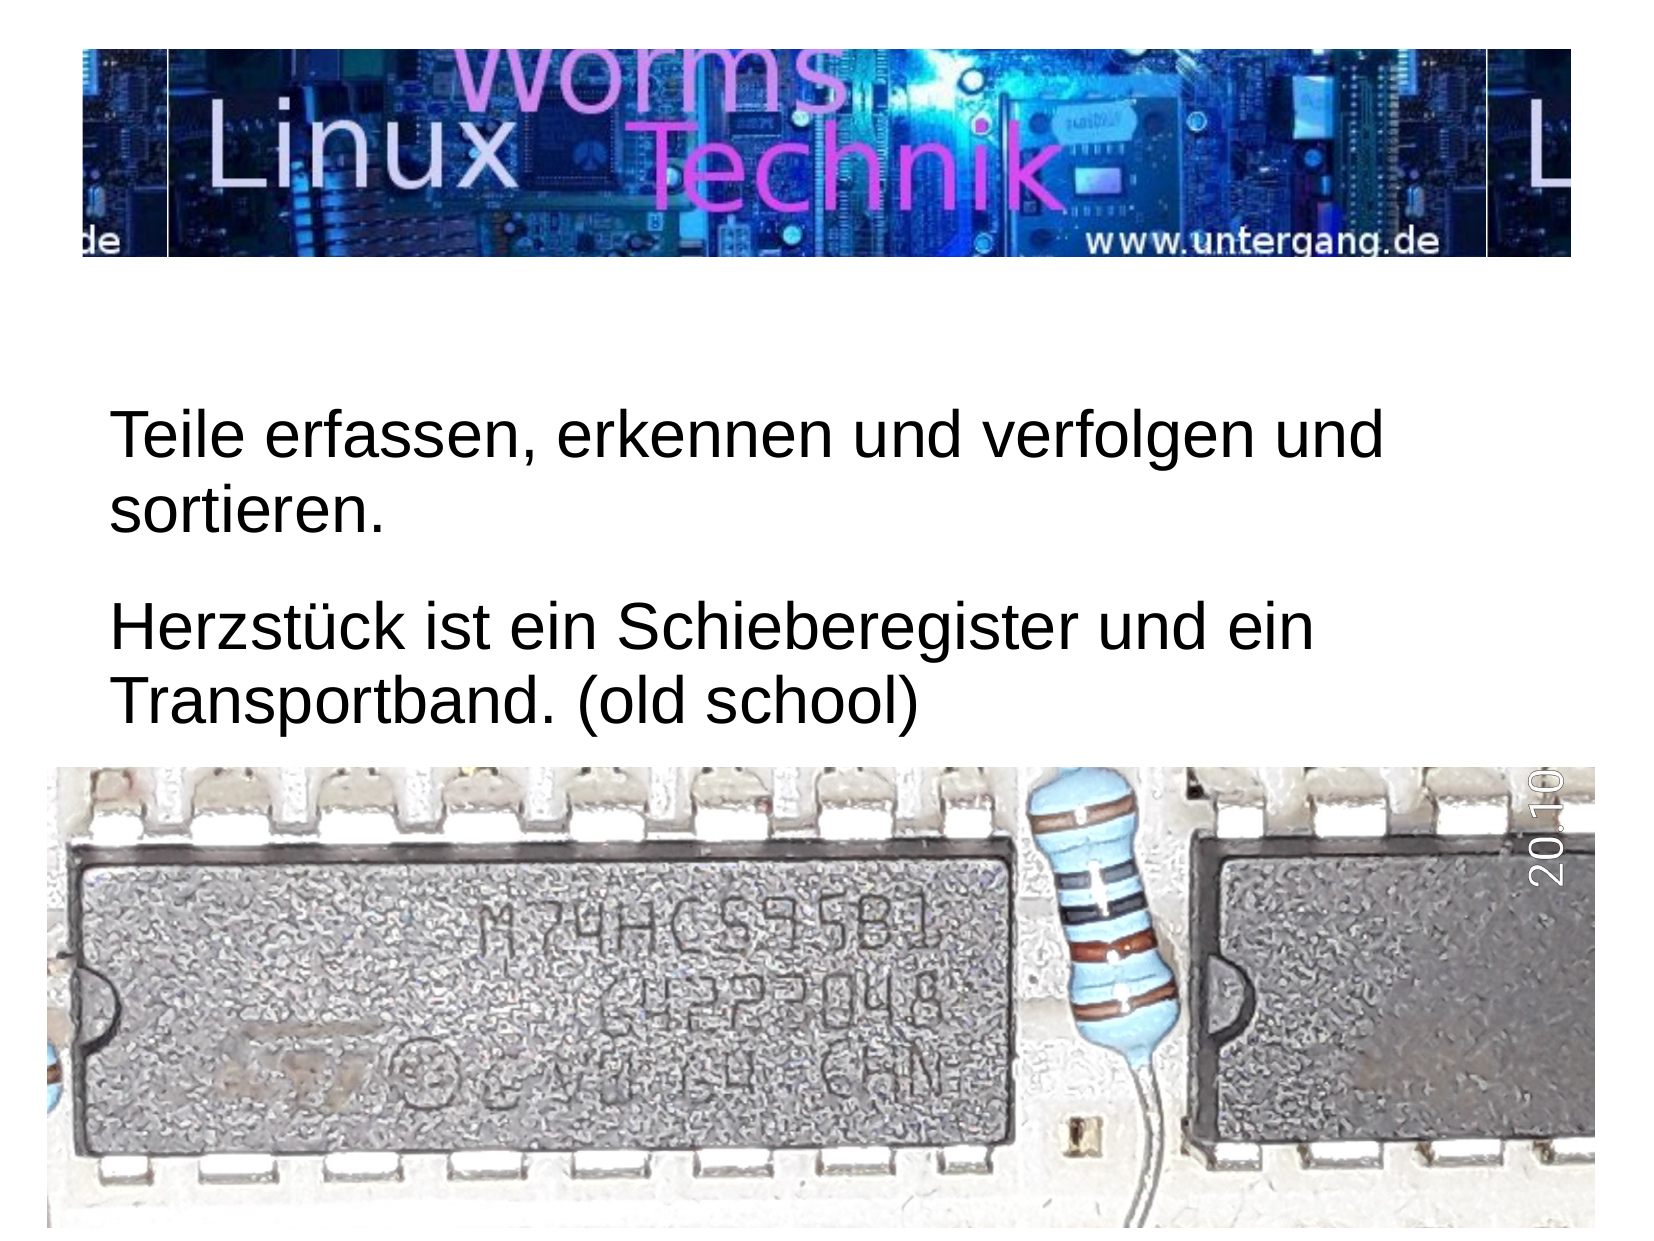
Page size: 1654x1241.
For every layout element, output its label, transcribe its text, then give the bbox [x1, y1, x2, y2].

subtitle Wormser a.k.a Stefan Höhn [82, 413, 1501, 767]
text_box Teile erfassen, erkennen und verfolgen und sortieren. Herzstück ist ein Schieberegister und ein Transportband. (old school) [94, 389, 1560, 746]
picture [47, 767, 1595, 1228]
title [82, 49, 1571, 257]
